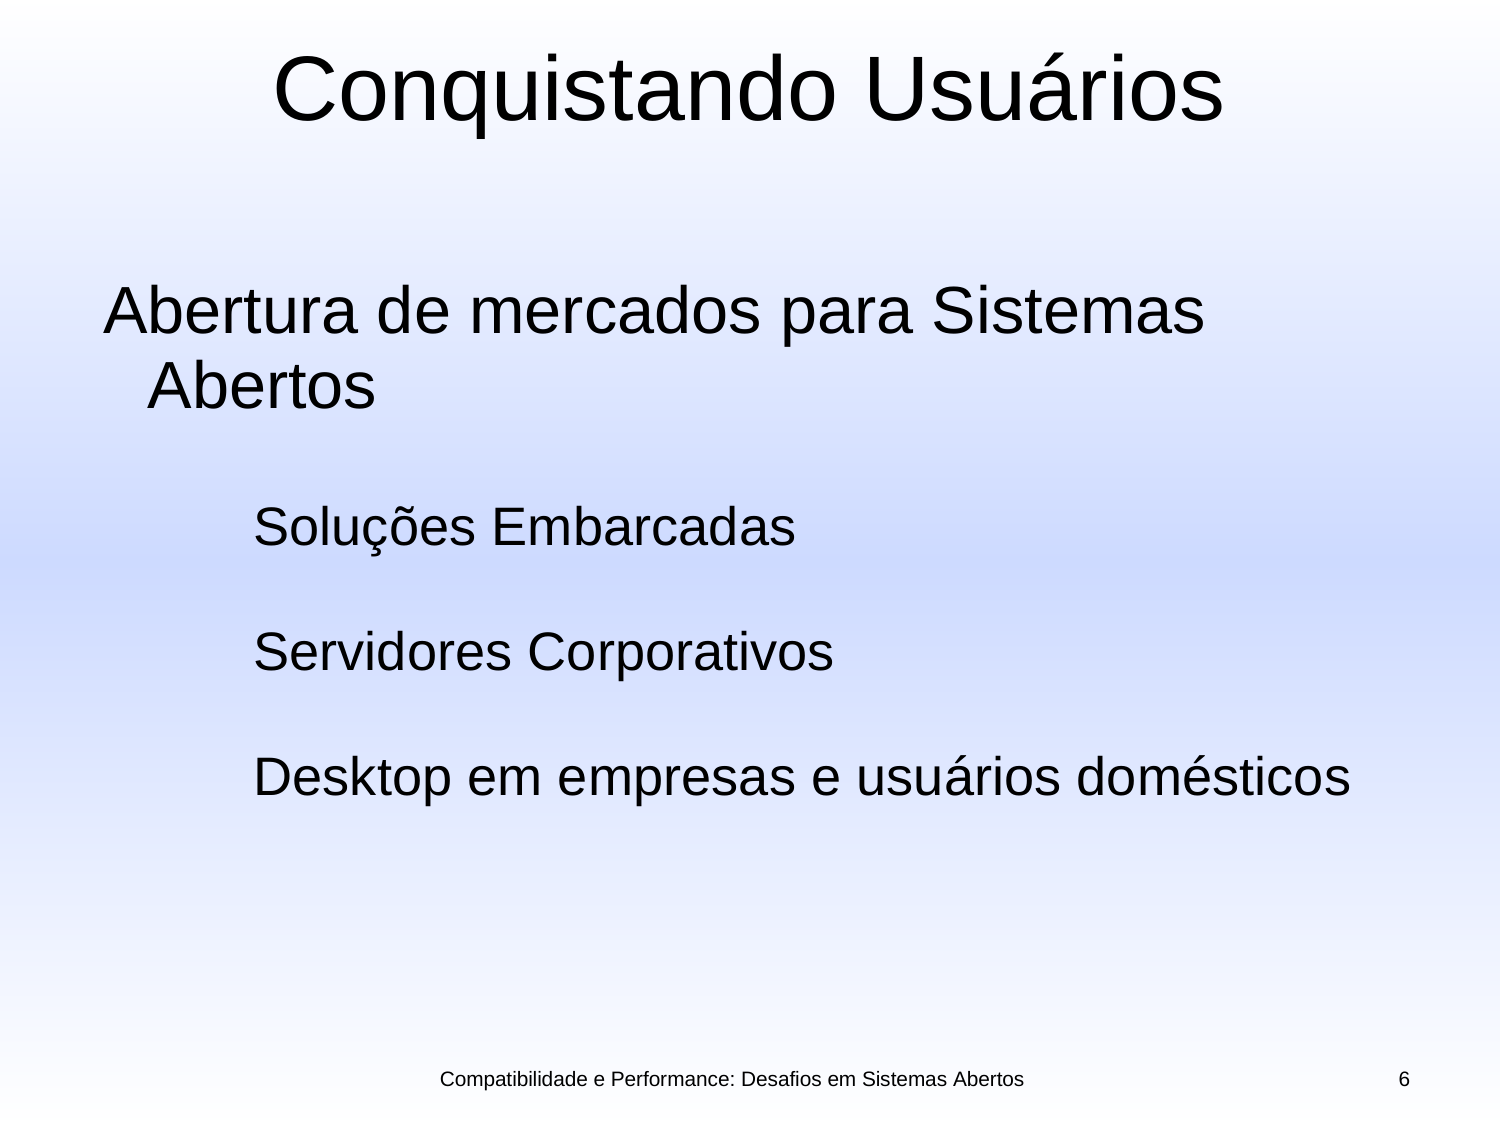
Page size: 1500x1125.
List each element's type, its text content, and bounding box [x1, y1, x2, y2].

list Abertura de mercados para Sistemas Abertos Soluções Embarcadas Servidores Corporativos Desktop em empresas e usuários domésticos [88, 265, 1439, 1009]
title Conquistando Usuários [29, 0, 1496, 207]
list [75, 262, 1425, 1005]
